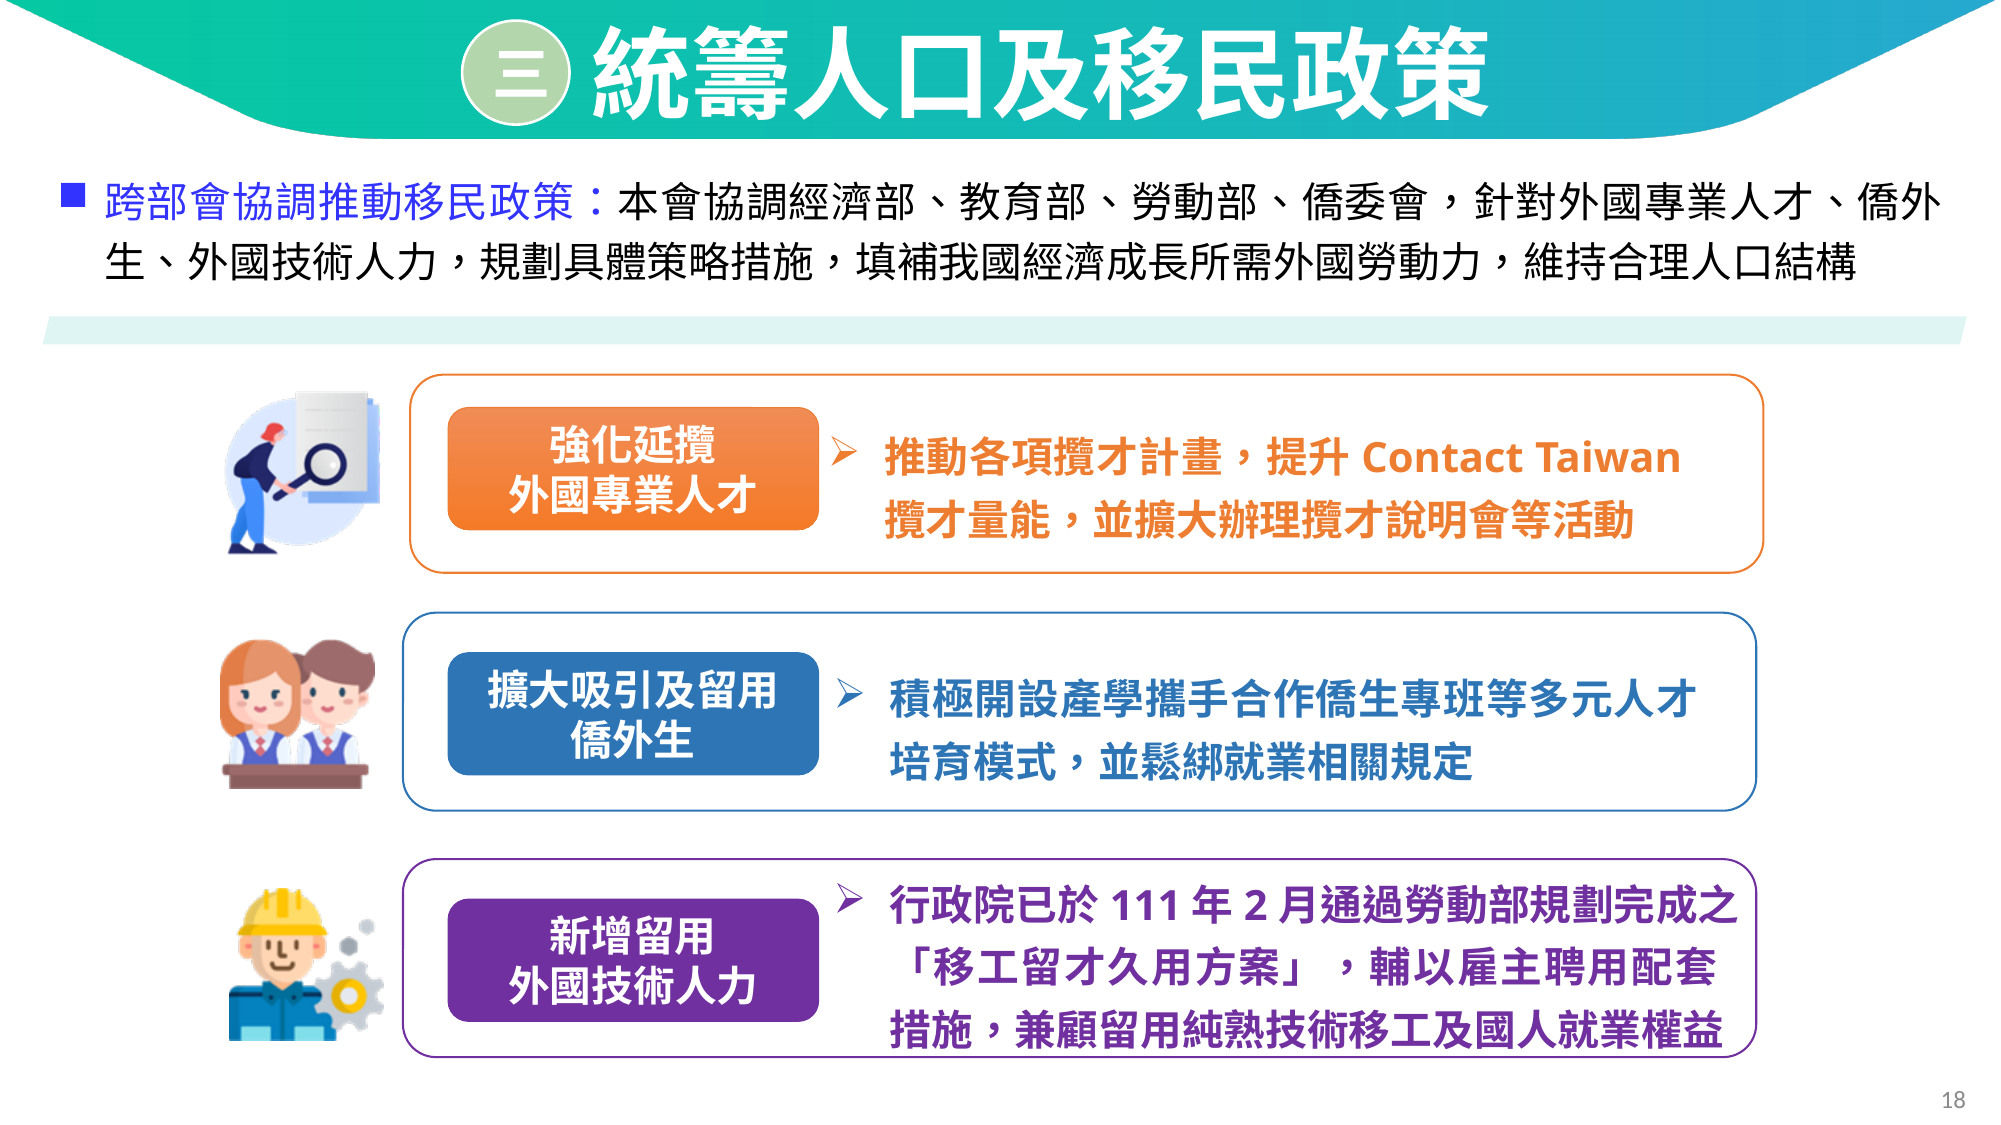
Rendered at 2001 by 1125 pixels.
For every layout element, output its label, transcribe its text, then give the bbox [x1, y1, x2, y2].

text_box 跨部會協調推動移民政策：本會協調經濟部、教育部、勞動部、僑委會，針對外國專業人才、僑外生、外國技術人力，規劃具體策略措施，填補我國經濟成長所需外國勞動力，維持合理人口結構 [42, 157, 1958, 294]
slide_number <編號> [1531, 1068, 1982, 1125]
text_box [402, 612, 1757, 811]
text_box 積極開設產學攜手合作僑生專班等多元人才培育模式，並鬆綁就業相關規定 [818, 653, 1713, 794]
picture [220, 639, 375, 789]
text_box 行政院已於111年2月通過勞動部規劃完成之「移工留才久用方案」，輔以雇主聘用配套 措施，兼顧留用純熟技術移工及國人就業權益 [818, 858, 1755, 1061]
picture [197, 371, 402, 576]
text_box 推動各項攬才計畫，提升Contact Taiwan 攬才量能，並擴大辦理攬才說明會等活動 [813, 411, 1755, 552]
picture [0, 0, 2000, 139]
picture [229, 888, 384, 1041]
text_box [42, 316, 1967, 345]
text_box 擴大吸引及留用 僑外生 [448, 652, 818, 775]
text_box 三 [462, 20, 570, 125]
text_box 強化延攬 外國專業人才 [448, 407, 813, 530]
text_box [402, 859, 818, 1058]
text_box 統籌人口及移民政策 [366, 4, 1717, 140]
text_box [410, 374, 1764, 573]
text_box 新增留用 外國技術人力 [448, 899, 818, 1022]
